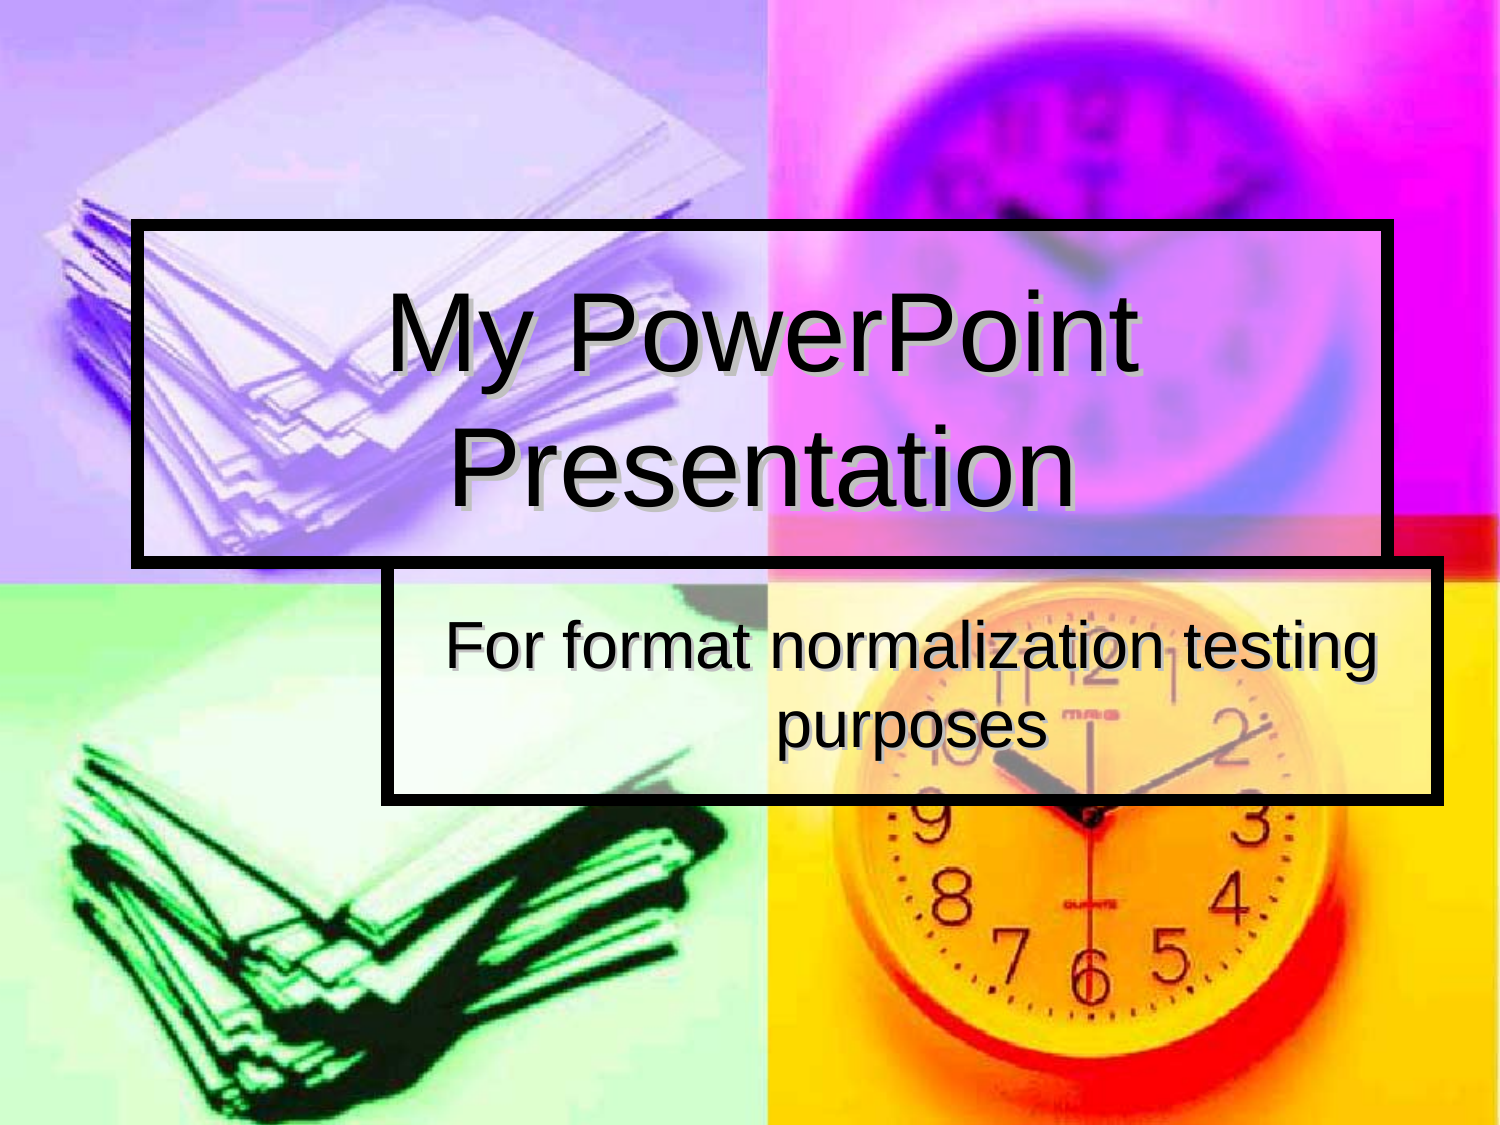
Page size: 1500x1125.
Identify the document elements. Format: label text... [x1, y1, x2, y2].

picture [0, 0, 1500, 1125]
subtitle For format normalization testing purposes [387, 562, 1438, 801]
title My PowerPoint Presentation [137, 224, 1388, 563]
